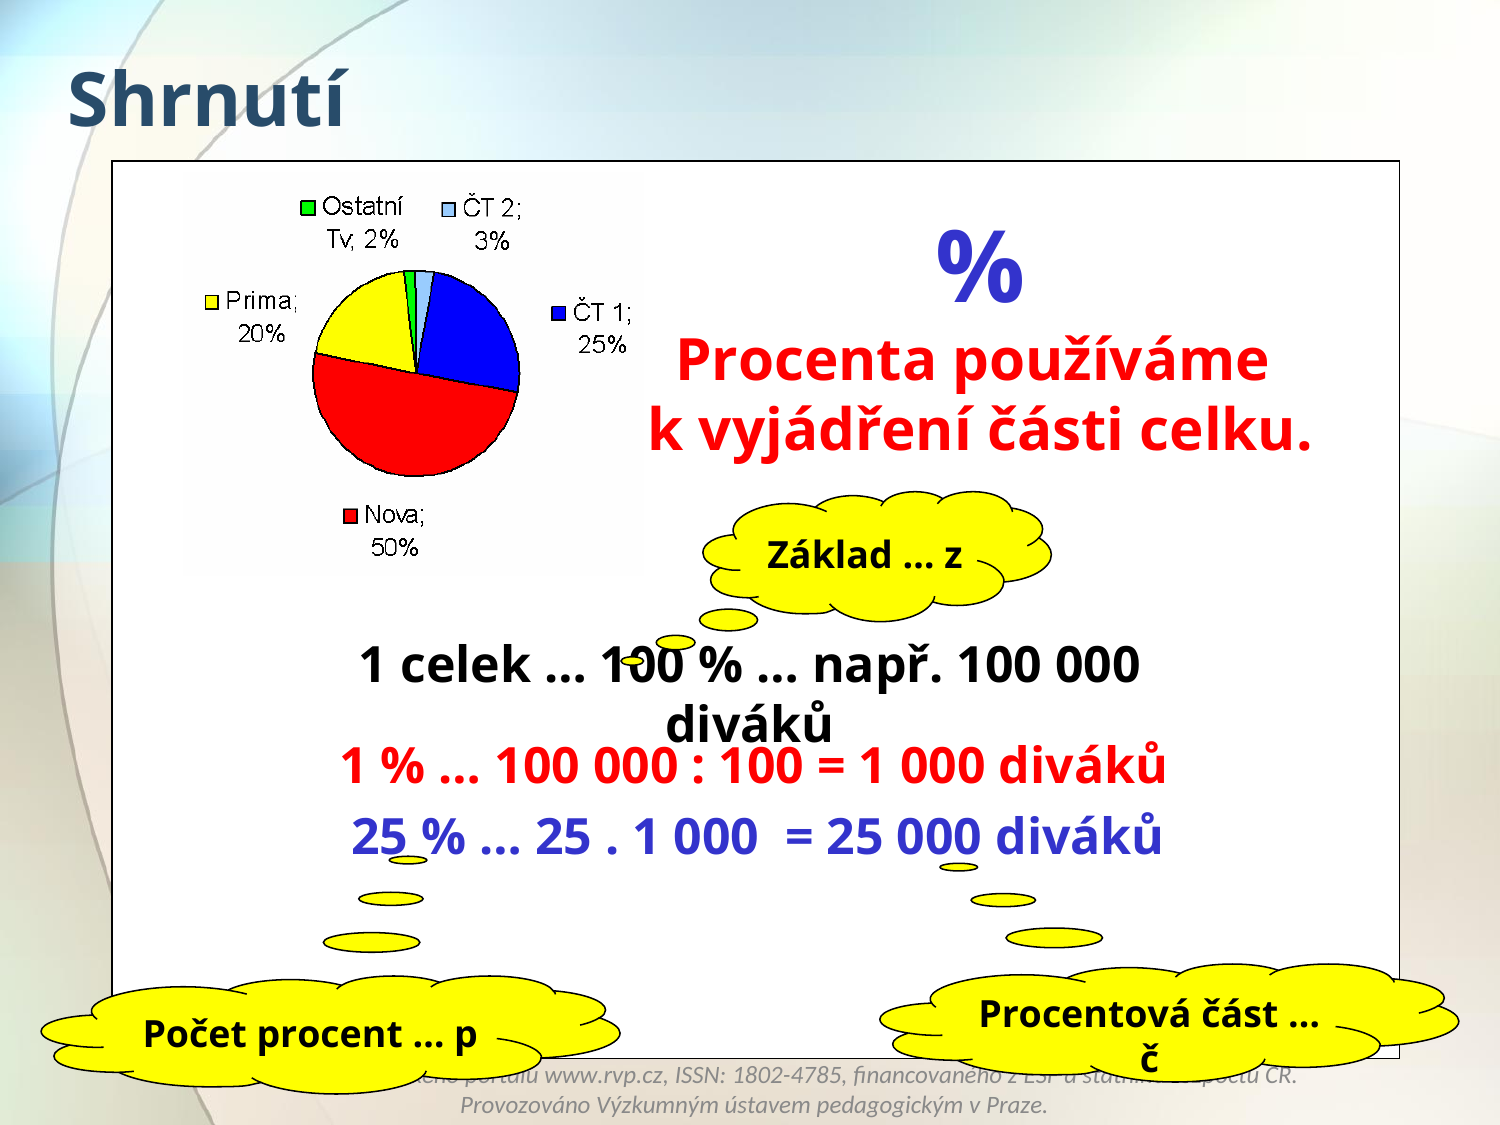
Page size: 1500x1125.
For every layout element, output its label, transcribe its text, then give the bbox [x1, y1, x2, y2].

text_box Počet procent … p [41, 976, 621, 1094]
text_box Počet procent … p [358, 892, 424, 906]
text_box Základ … z [656, 635, 696, 650]
text_box [112, 160, 1400, 1059]
text_box 25 % … 25 . 1 000 = 25 000 diváků [336, 798, 1211, 870]
text_box Shrnutí [53, 54, 1447, 138]
text_box Základ … z [699, 609, 758, 631]
text_box Procentová část … č [971, 893, 1036, 907]
text_box Základ … z [702, 491, 1052, 622]
text_box 1 % … 100 000 : 100 = 1 000 diváků [324, 727, 1258, 799]
picture [0, 0, 1500, 1125]
text_box Procentová část … č [1006, 928, 1103, 948]
text_box Počet procent … p [323, 932, 420, 953]
text_box 1 celek … 100 % … např. 100 000 diváků [253, 656, 1247, 728]
text_box Procentová část … č [879, 964, 1459, 1083]
text_box Základ … z [621, 656, 644, 666]
text_box [1367, 1045, 1400, 1059]
text_box % Procenta používáme k vyjádření části celku. [644, 184, 1353, 480]
